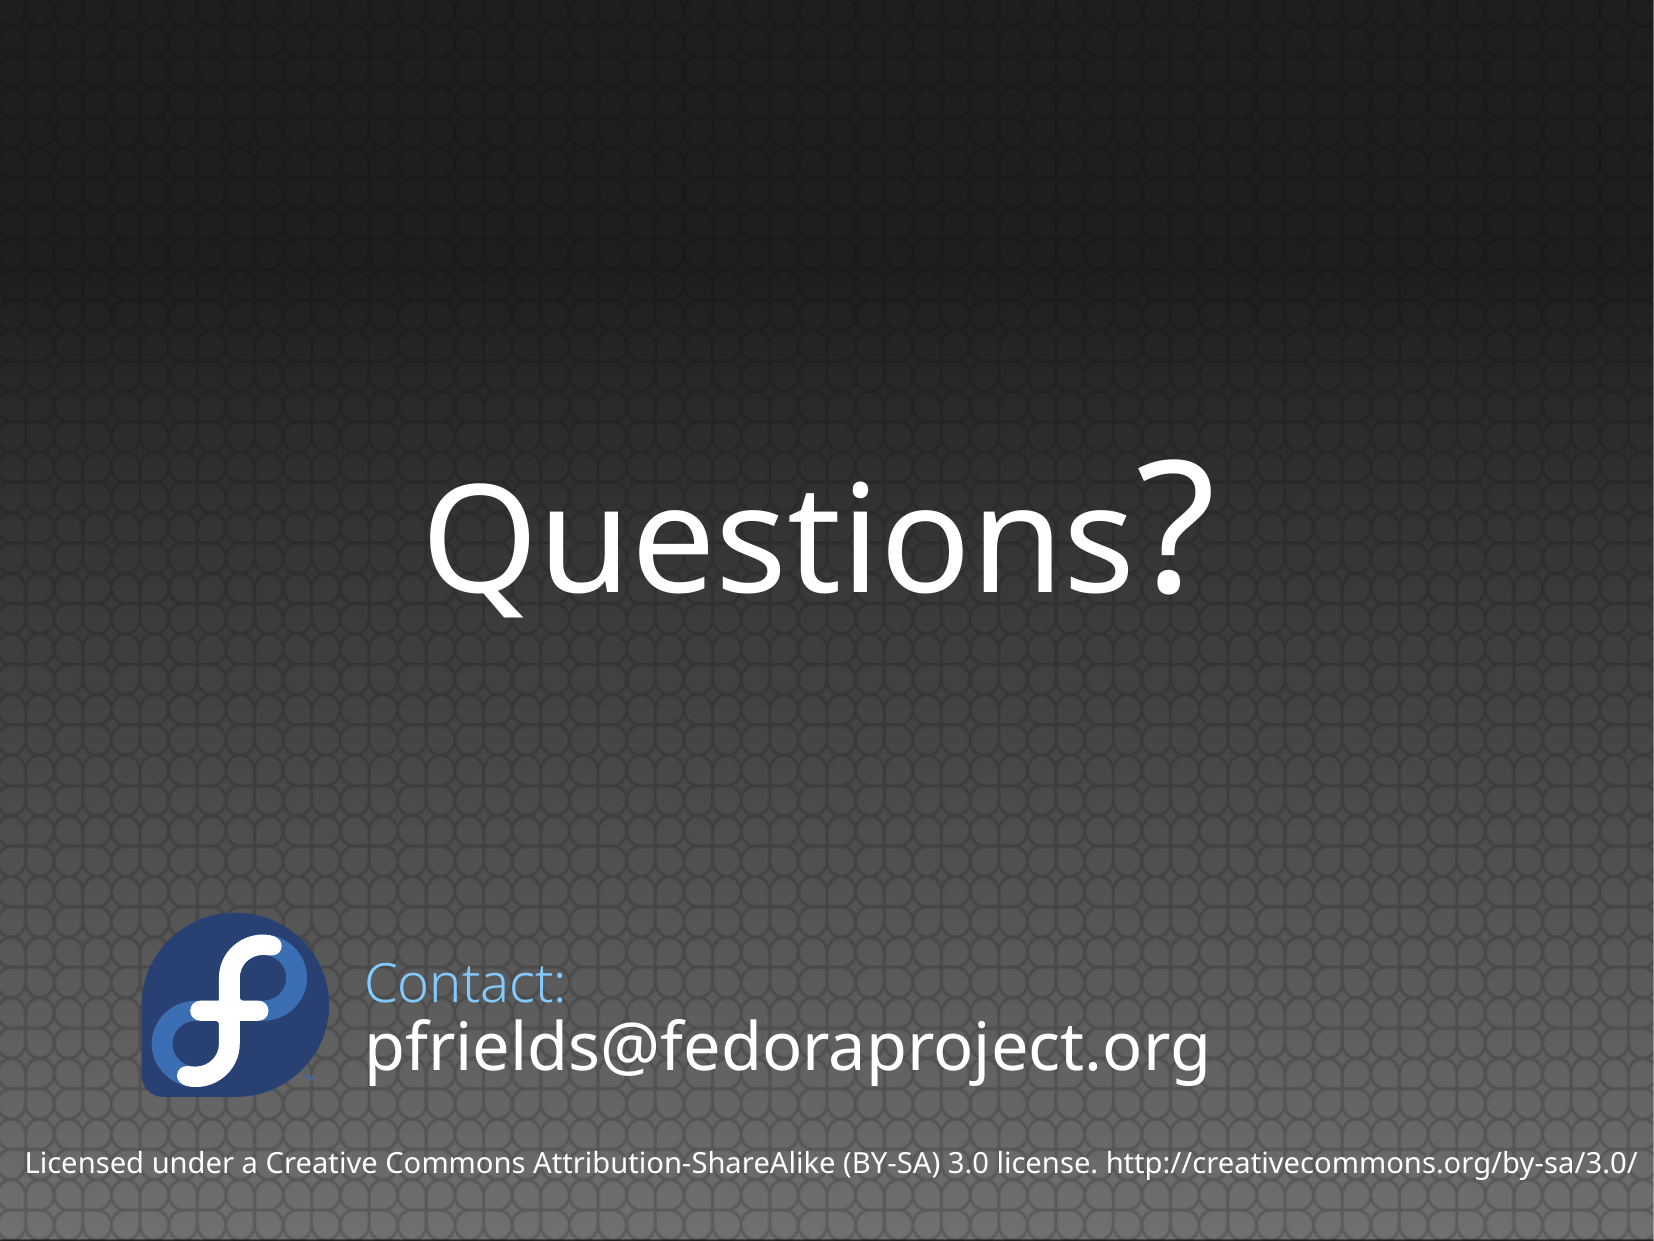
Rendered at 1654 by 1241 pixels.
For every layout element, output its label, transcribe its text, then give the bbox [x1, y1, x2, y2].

title Questions? [30, 406, 1606, 636]
picture [0, 0, 1654, 1241]
text_box Licensed under a Creative Commons Attribution-ShareAlike (BY-SA) 3.0 license. http://creativecommons.org/by-sa/3.0/ [39, 1135, 1625, 1224]
text_box Contact: [349, 937, 703, 1021]
text_box pfrields@fedoraproject.org [349, 992, 1455, 1091]
